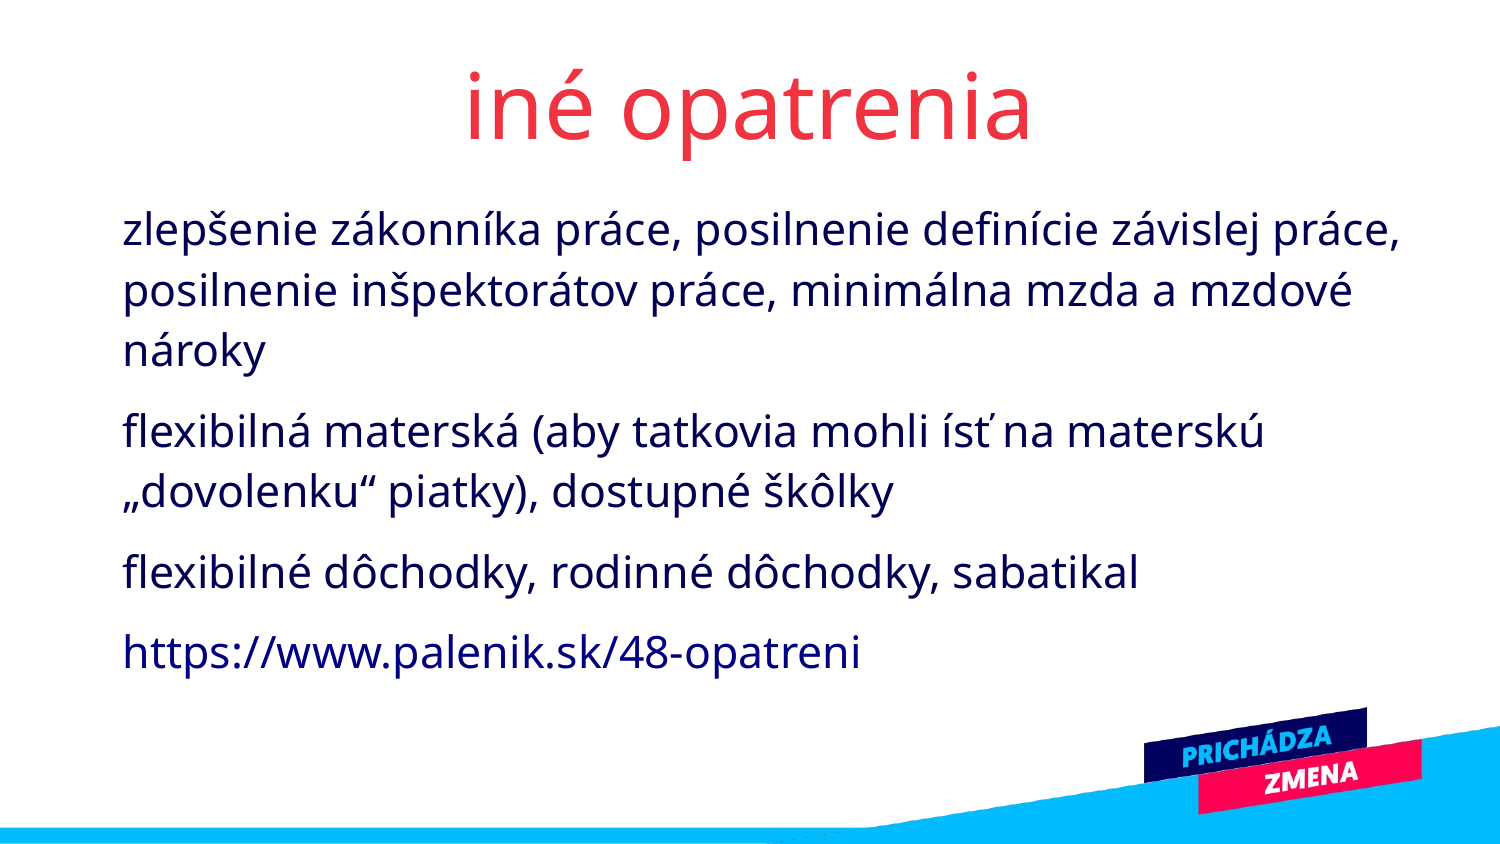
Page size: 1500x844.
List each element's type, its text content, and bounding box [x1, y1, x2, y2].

picture [765, 707, 1500, 828]
title iné opatrenia [75, 33, 1425, 175]
list zlepšenie zákonníka práce, posilnenie definície závislej práce, posilnenie inšpektorátov práce, minimálna mzda a mzdové nároky flexibilná materská (aby tatkovia mohli ísť na materskú „dovolenku“ piatky), dostupné škôlky flexibilné dôchodky, rodinné dôchodky, sabatikal https://www.palenik.sk/48-opatreni [75, 197, 1425, 687]
